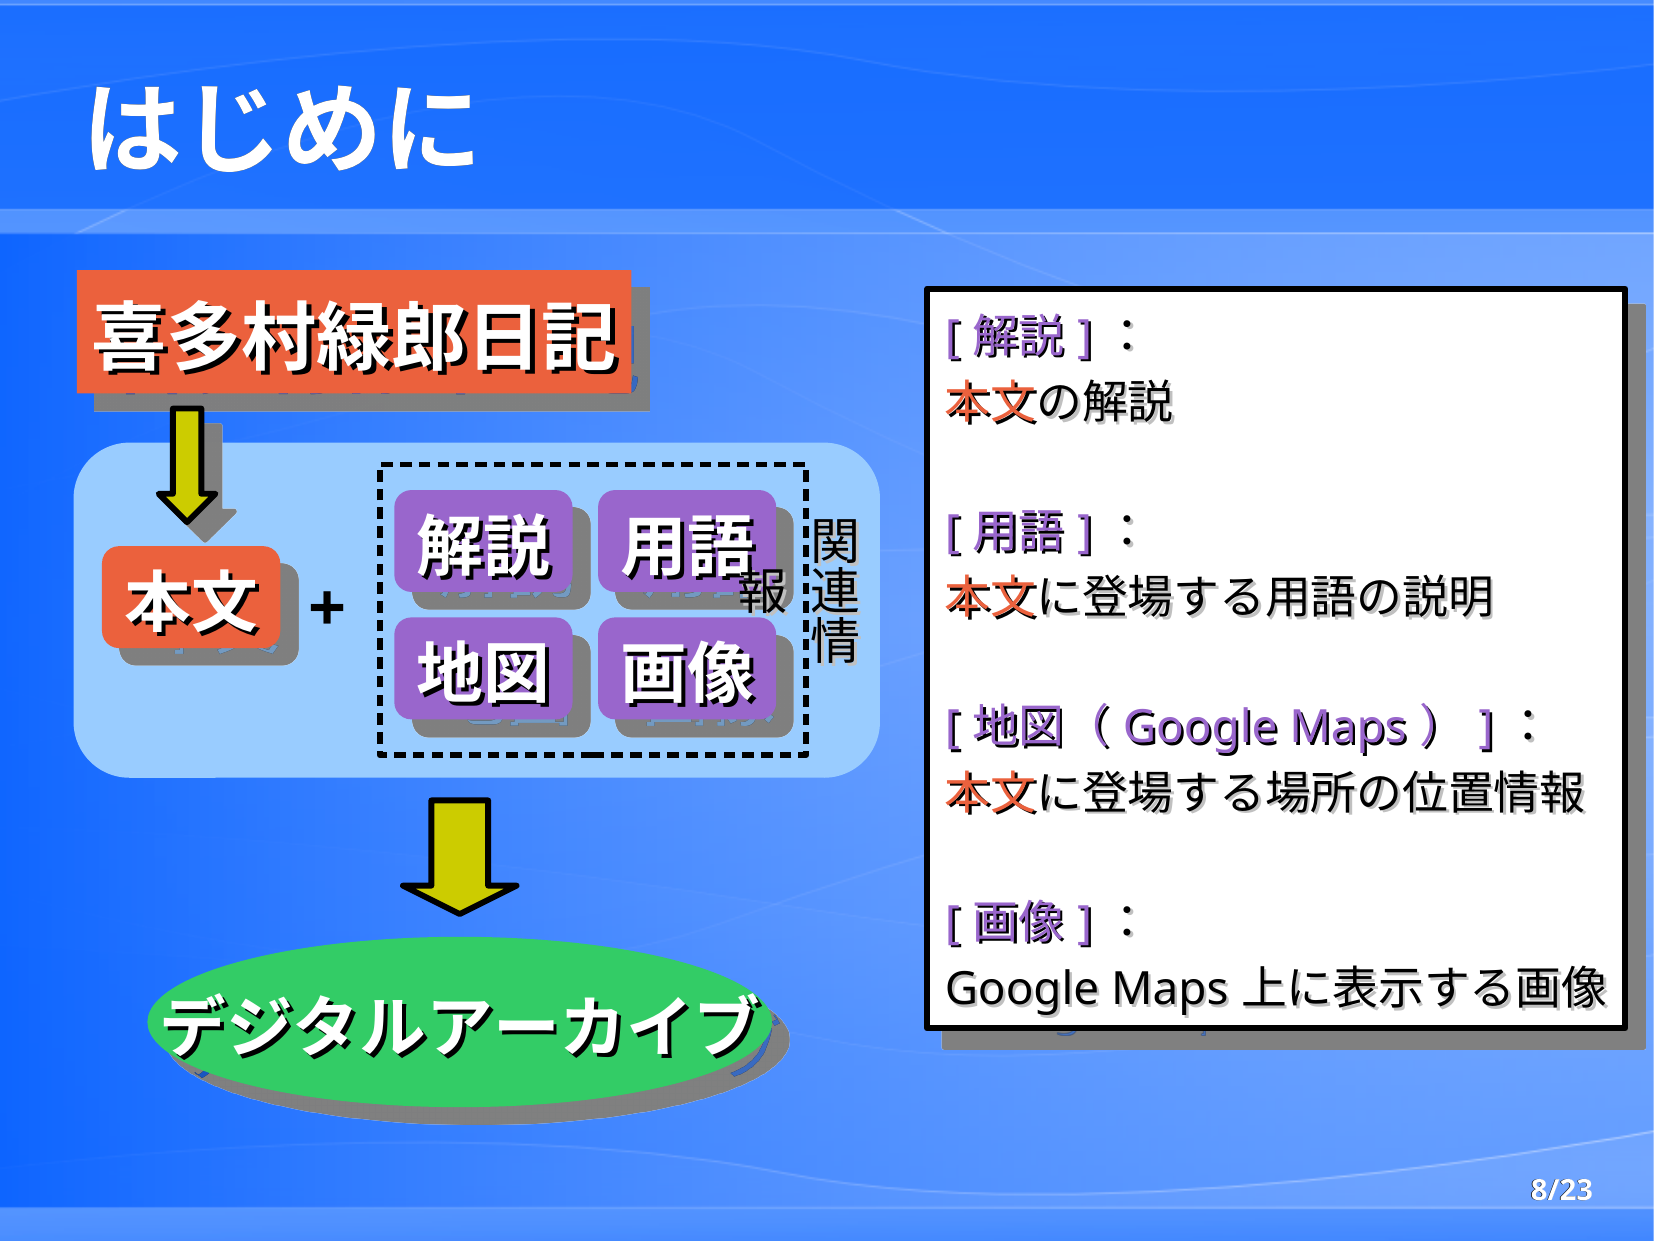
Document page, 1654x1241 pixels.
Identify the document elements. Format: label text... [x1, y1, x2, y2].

text_box 喜多村緑郎日記 [76, 283, 625, 380]
text_box 用語 [714, 522, 724, 529]
text_box デジタルアーカイブ [147, 936, 773, 1108]
text_box 本文 [101, 546, 281, 649]
text_box 地図 [394, 617, 573, 720]
text_box 用語 [711, 534, 722, 540]
text_box 関連情報 [793, 501, 879, 716]
text_box + [293, 561, 360, 649]
text_box 解説 [394, 490, 573, 592]
title はじめに [23, 8, 1625, 237]
picture [0, 0, 1654, 1241]
text_box [解説]： 本文の解説 [用語]： 本文に登場する用語の説明 [地図（Google Maps）]： 本文に登場する場所の位置情報 [画像]： Google Maps上に表示する画像 [927, 377, 1593, 940]
text_box [73, 408, 880, 778]
text_box [402, 800, 517, 915]
text_box 用語 [730, 562, 740, 566]
text_box 画像 [598, 617, 777, 720]
text_box 用語 [598, 490, 777, 592]
text_box 用語 [769, 576, 777, 586]
